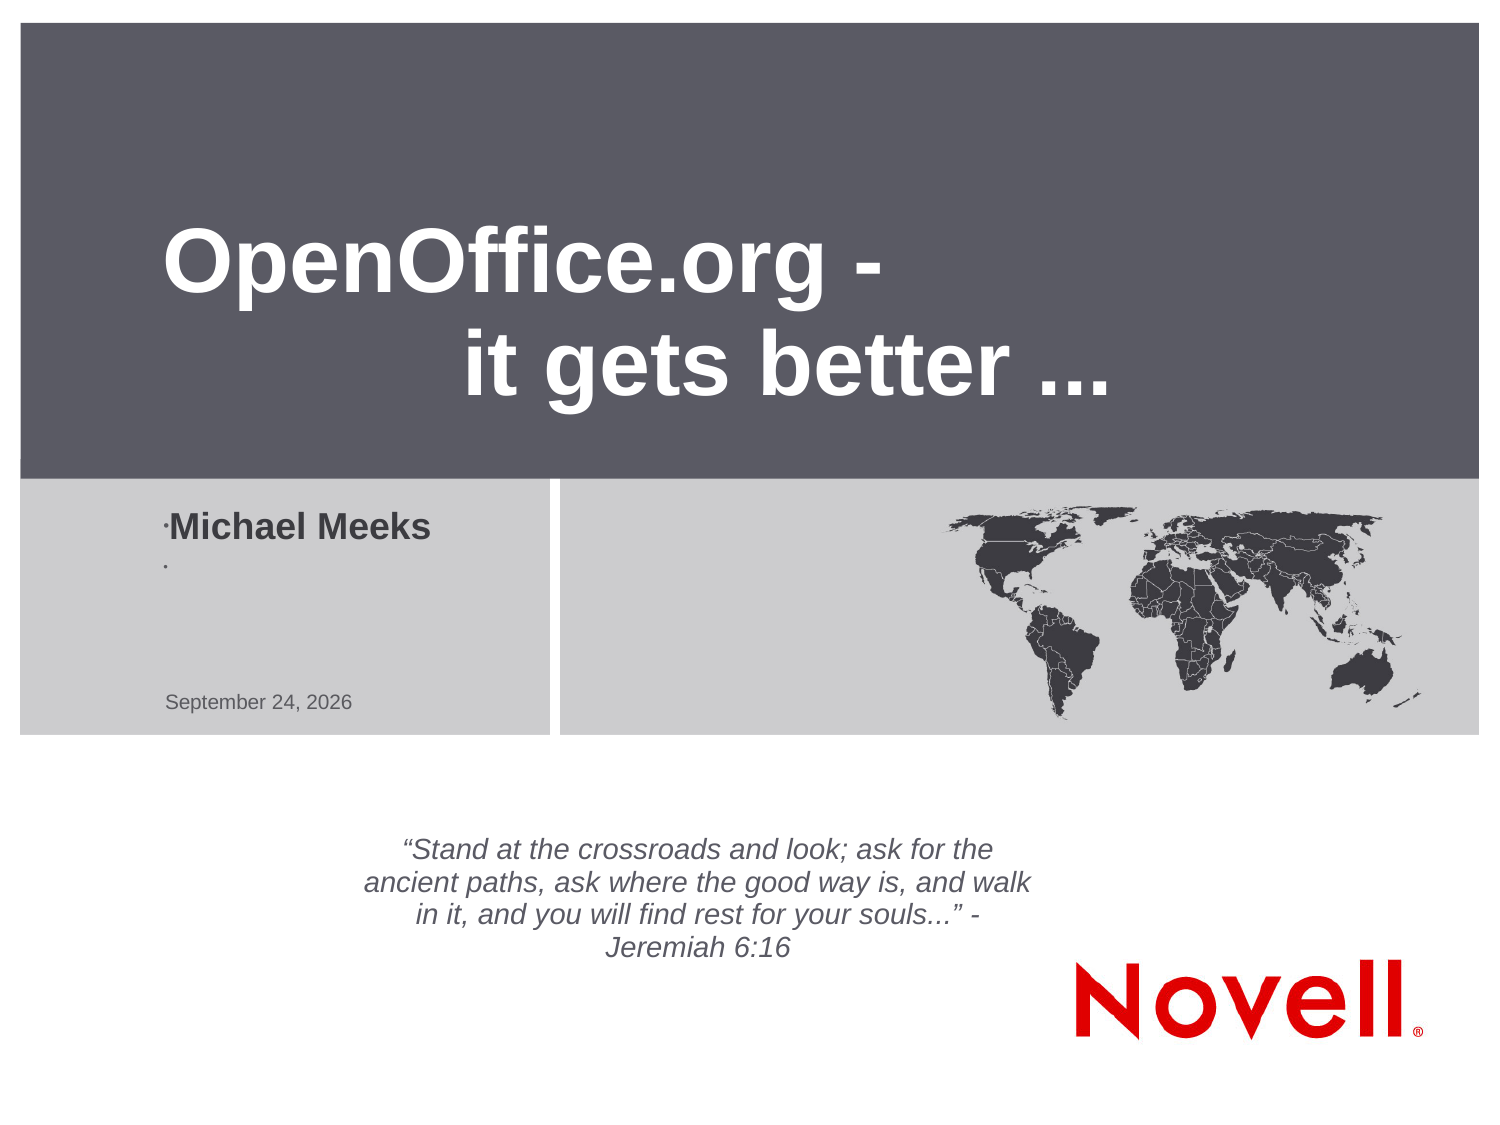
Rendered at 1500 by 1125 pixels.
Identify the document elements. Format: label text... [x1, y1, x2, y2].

picture [1066, 951, 1430, 1047]
title OpenOffice.org - it gets better ... [162, 164, 1476, 415]
picture [560, 479, 1479, 735]
list Michael Meeks [163, 501, 559, 672]
picture [20, 479, 550, 735]
text_box “Stand at the crossroads and look; ask for the ancient paths, ask where the good way is, and walk in it, and you will find rest for your souls...” - Jeremiah 6:16 [358, 832, 1038, 1012]
